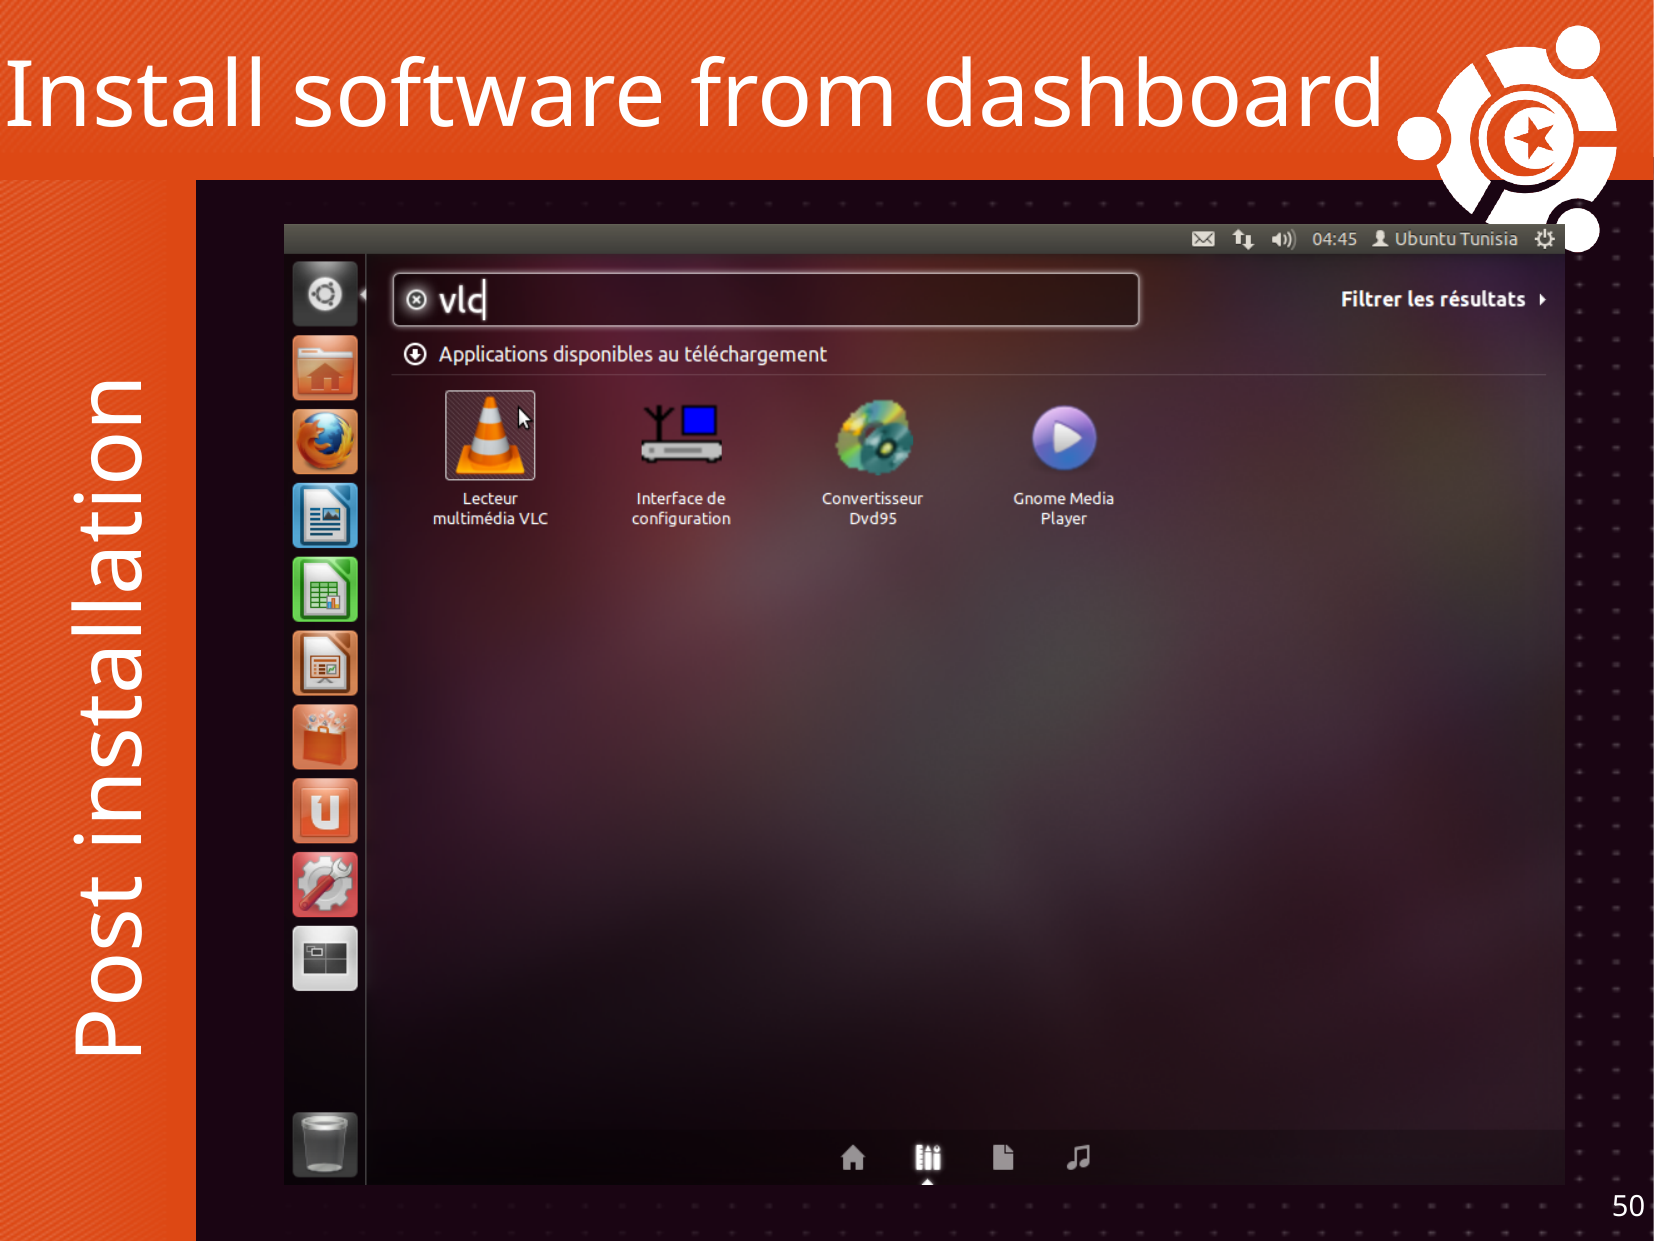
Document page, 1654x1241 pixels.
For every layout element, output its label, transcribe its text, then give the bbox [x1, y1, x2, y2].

title Install software from dashboard [0, 2, 1394, 181]
picture [0, 0, 1654, 1241]
title Post installation [17, 210, 196, 1229]
